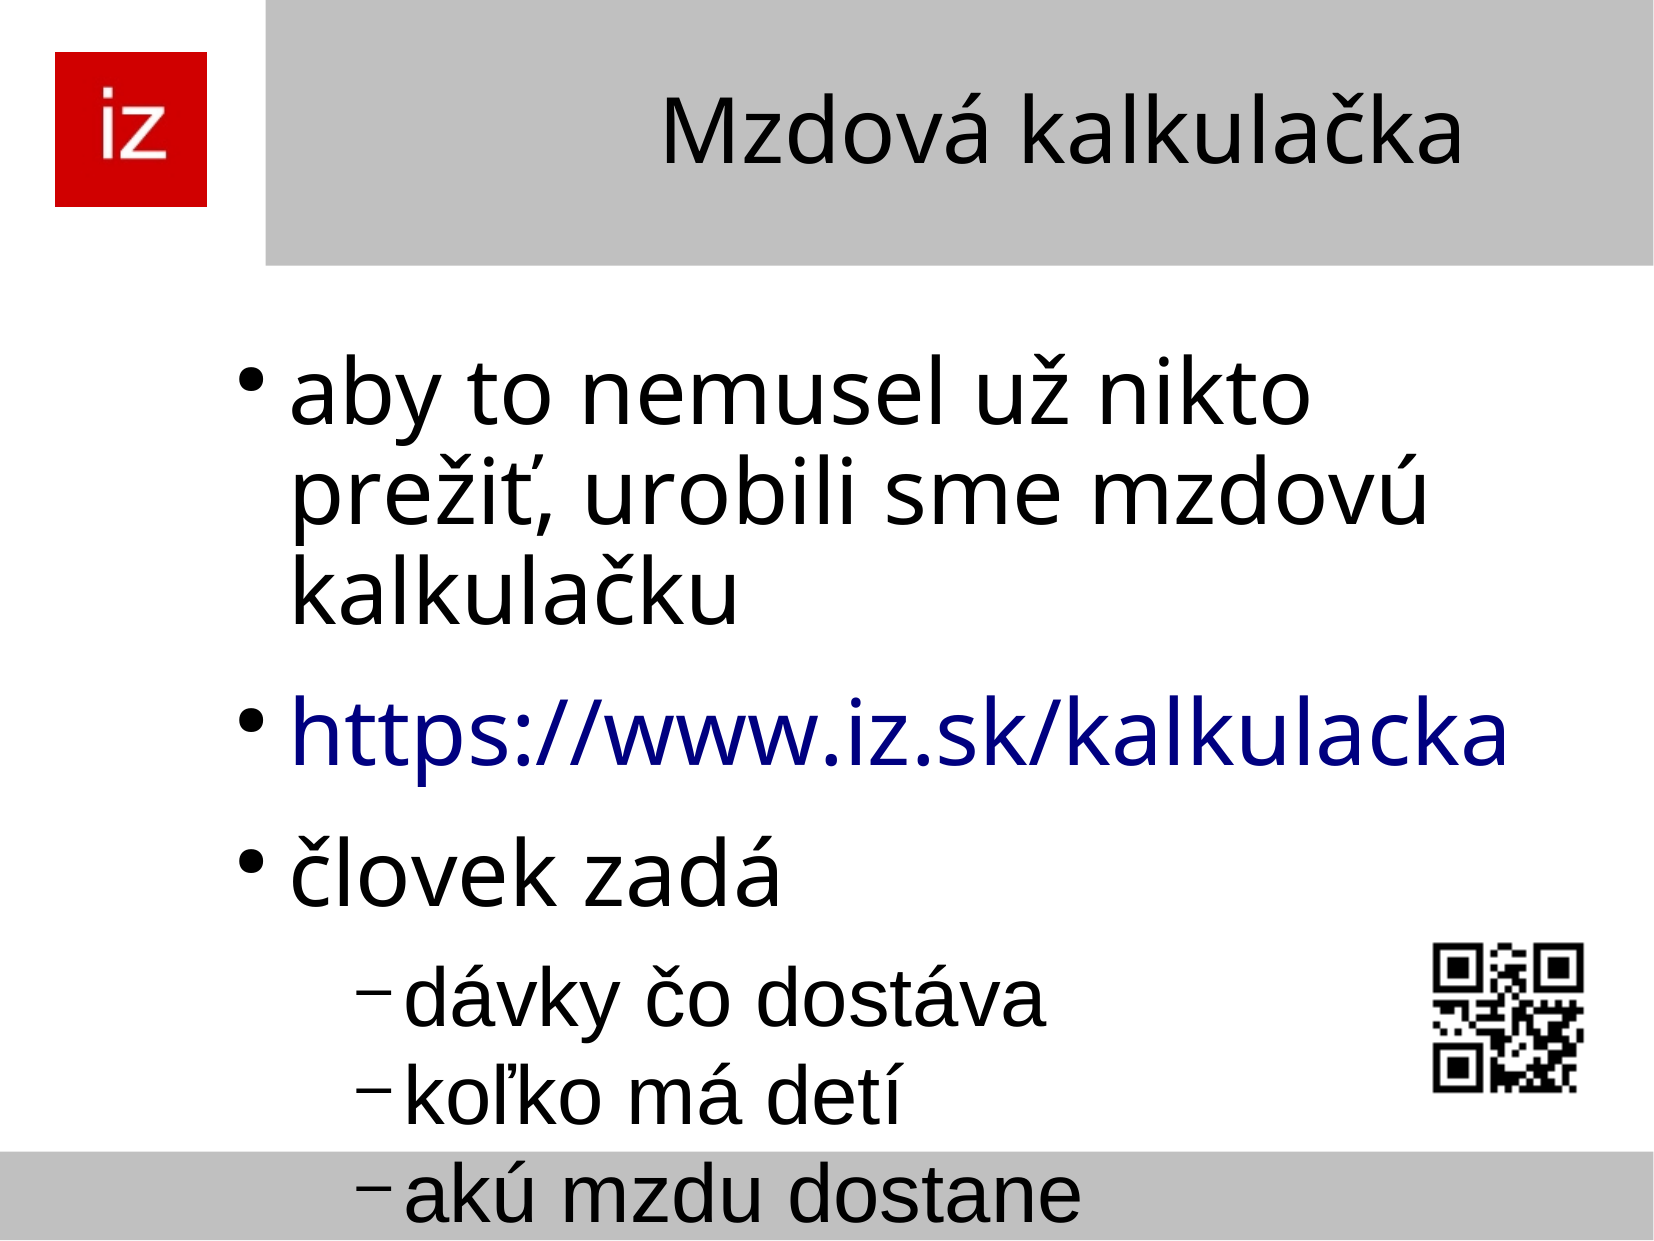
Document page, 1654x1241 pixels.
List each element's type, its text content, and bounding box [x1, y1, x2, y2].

list aby to nemusel už nikto prežiť, urobili sme mzdovú kalkulačku https://www.iz.sk/kalkulacka človek zadá dávky čo dostáva koľko má detí akú mzdu dostane [121, 344, 1533, 1126]
picture [55, 52, 207, 207]
title Mzdová kalkulačka [561, 29, 1565, 237]
picture [1405, 915, 1613, 1123]
